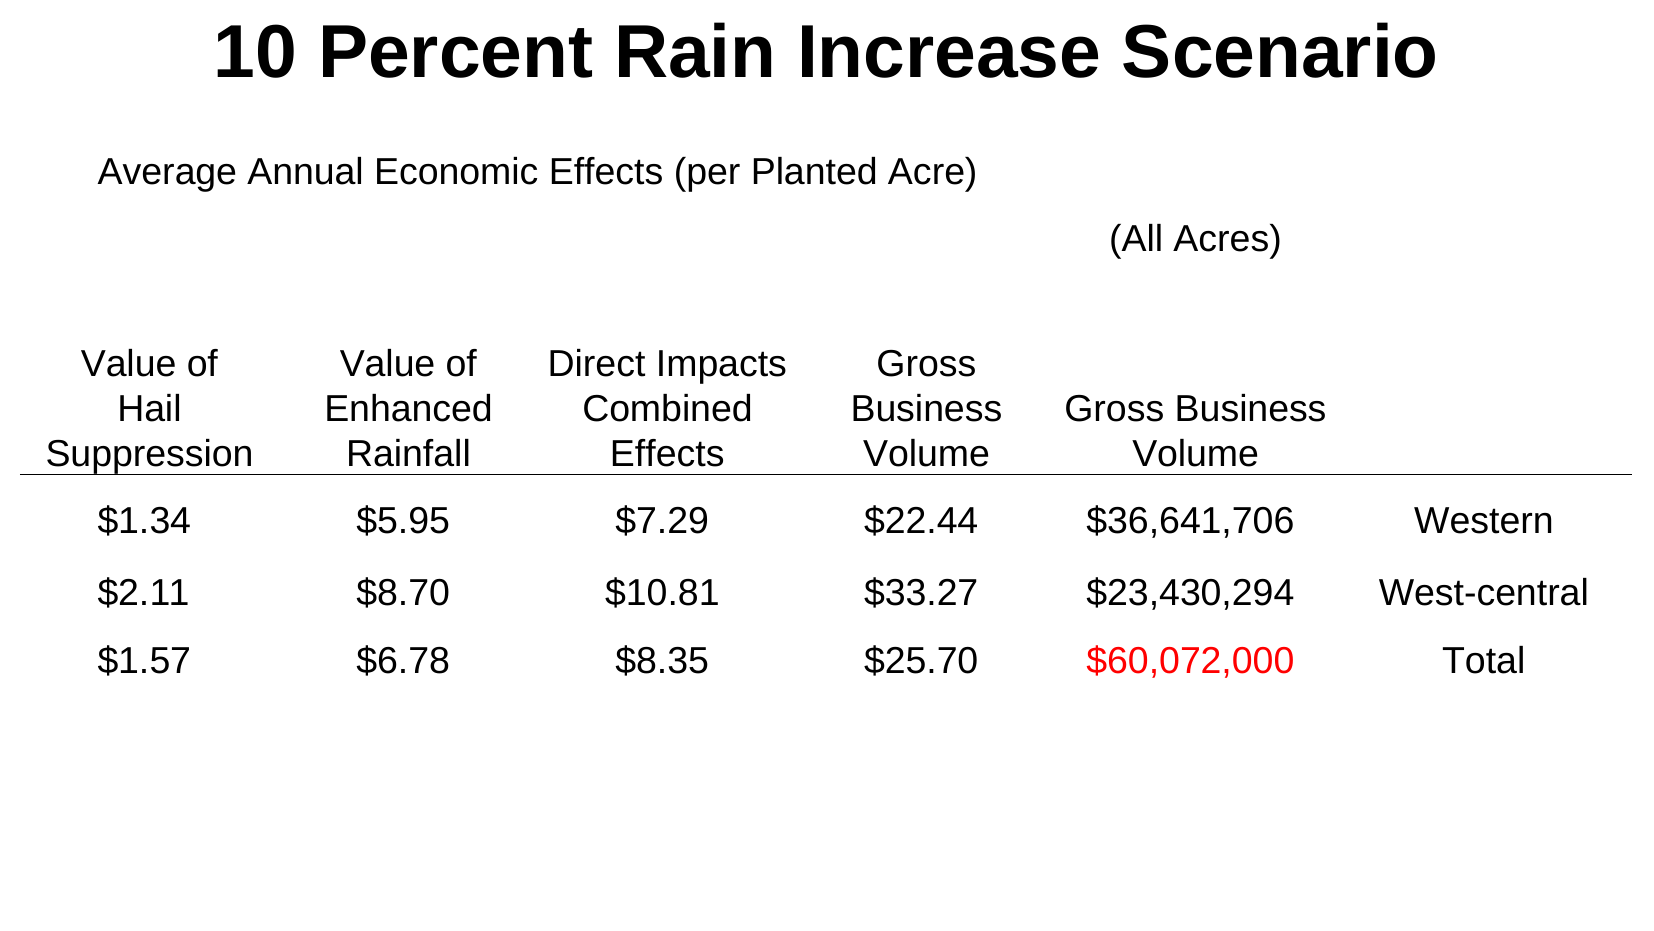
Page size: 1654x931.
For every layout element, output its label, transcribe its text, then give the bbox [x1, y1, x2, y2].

table_header [1056, 125, 1335, 192]
table_cell $36,641,706 [1056, 475, 1335, 541]
table_cell $1.34 [20, 475, 279, 541]
table_header Average Annual Economic Effects (per Planted Acre) [20, 125, 1056, 192]
table_cell Value of Hail Suppression [20, 259, 279, 474]
table_cell West-central [1335, 541, 1632, 613]
table_cell Gross Business Volume [797, 259, 1056, 474]
table_cell [797, 192, 1056, 259]
table_cell [1335, 192, 1632, 259]
table_cell [20, 192, 279, 259]
table_cell $60,072,000 [1056, 613, 1335, 681]
table_cell $7.29 [538, 475, 797, 541]
table_cell [1335, 259, 1632, 326]
table_cell $22.44 [797, 475, 1056, 541]
table_header [1335, 125, 1632, 192]
title 10 Percent Rain Increase Scenario [0, 0, 1654, 107]
table_cell Total [1335, 613, 1632, 681]
table_cell $25.70 [797, 613, 1056, 681]
table_cell $33.27 [797, 541, 1056, 613]
table_cell Direct Impacts Combined Effects [538, 259, 797, 474]
table_cell $1.57 [20, 613, 279, 681]
table_cell $8.35 [538, 613, 797, 681]
table_cell Value of Enhanced Rainfall [279, 259, 538, 474]
table_cell [1335, 326, 1632, 393]
table_cell $23,430,294 [1056, 541, 1335, 613]
table_cell Western [1335, 475, 1632, 541]
table_cell $8.70 [279, 541, 538, 613]
table_cell [538, 192, 797, 259]
table_cell [279, 192, 538, 259]
table_cell $5.95 [279, 475, 538, 541]
table_cell $6.78 [279, 613, 538, 681]
table_cell $2.11 [20, 541, 279, 613]
table_cell $10.81 [538, 541, 797, 613]
table_cell (All Acres) [1056, 192, 1335, 259]
table_cell Gross Business Volume [1056, 259, 1335, 474]
table_cell [1335, 393, 1632, 474]
